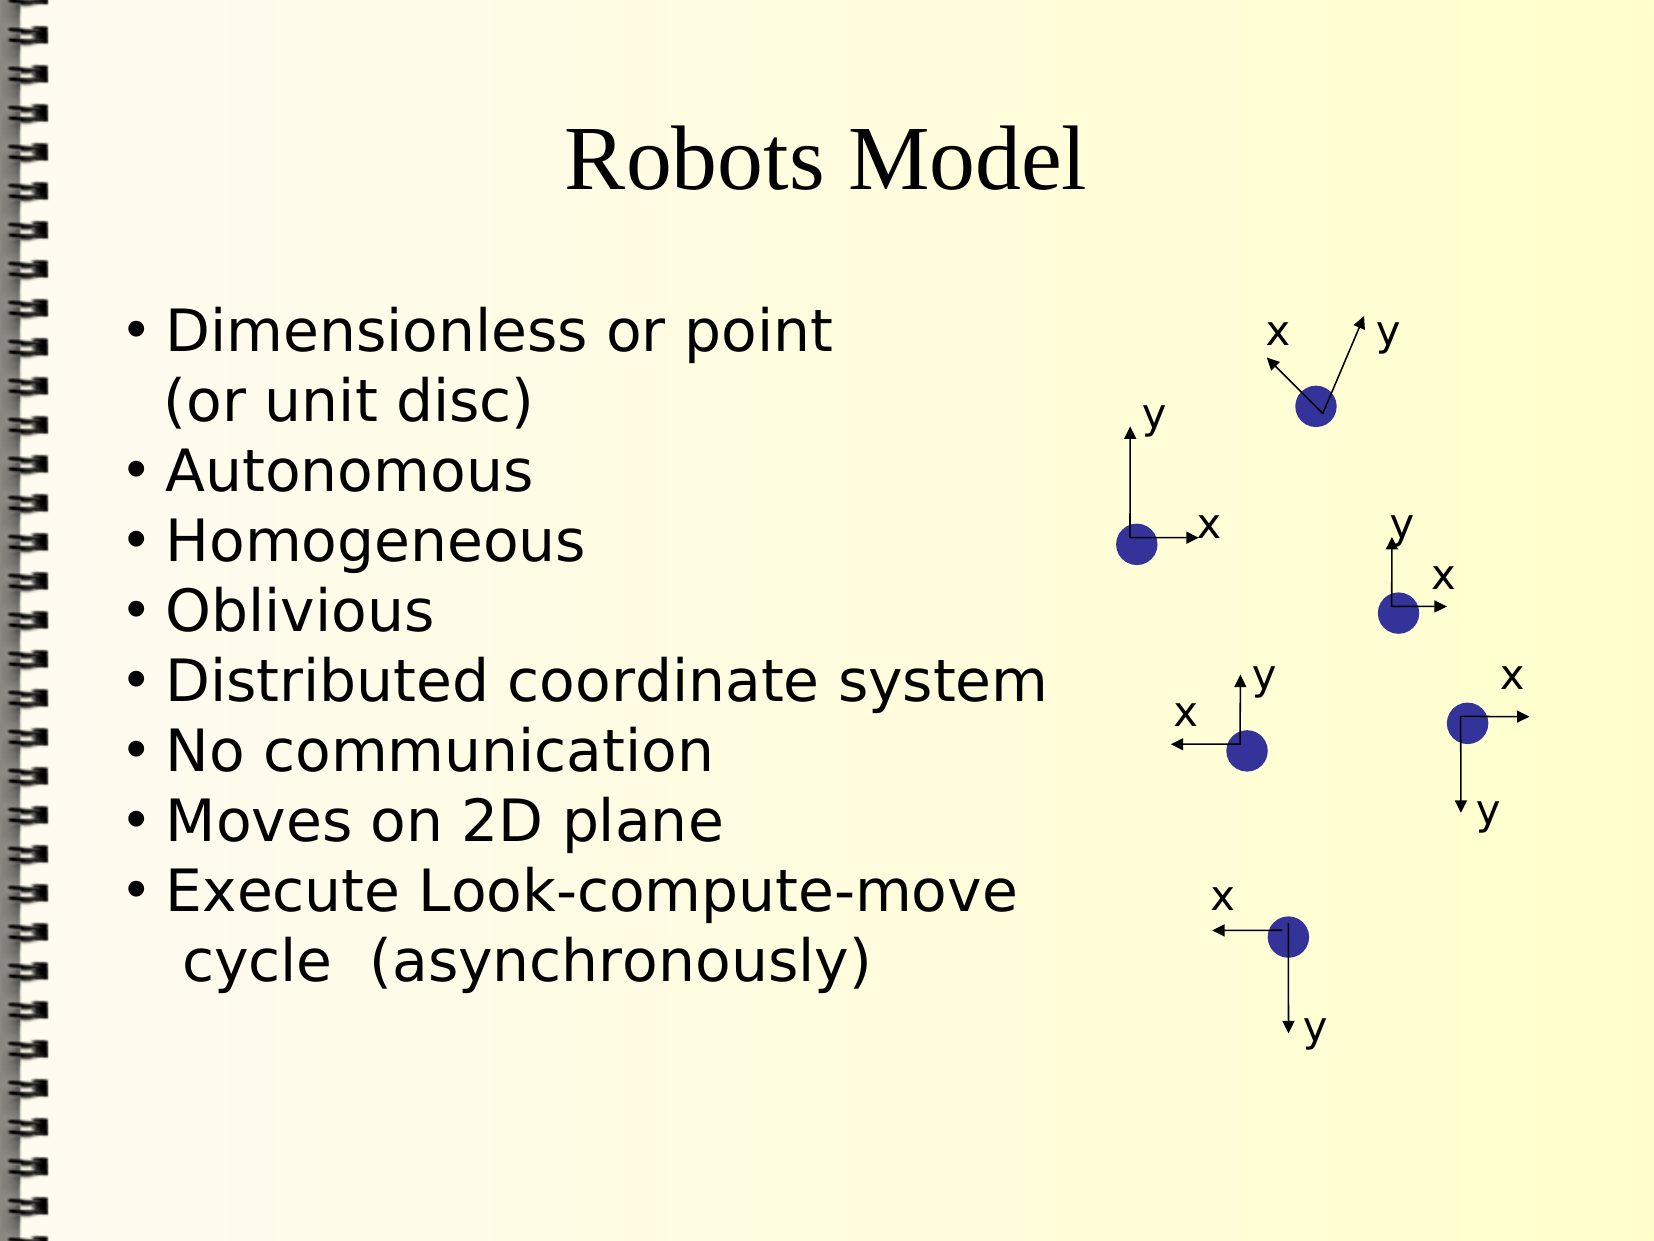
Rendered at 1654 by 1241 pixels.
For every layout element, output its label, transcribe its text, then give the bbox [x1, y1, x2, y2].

text_box x [1181, 488, 1237, 555]
text_box y [1374, 488, 1430, 555]
text_box x [1158, 677, 1213, 744]
text_box [1228, 731, 1239, 743]
text_box [1295, 393, 1337, 428]
text_box [1393, 592, 1416, 605]
text_box [1267, 916, 1310, 958]
text_box x [1485, 640, 1540, 706]
text_box x [1416, 539, 1471, 606]
text_box [1462, 718, 1489, 745]
text_box x [1250, 295, 1306, 362]
picture [0, 0, 1654, 1241]
text_box y [1237, 640, 1292, 706]
text_box y [1288, 992, 1343, 1058]
text_box [1446, 702, 1487, 743]
text_box [1302, 385, 1331, 411]
text_box [1226, 730, 1268, 772]
text_box [1377, 594, 1420, 634]
text_box y [1127, 378, 1182, 445]
text_box [1116, 525, 1158, 566]
text_box x [1195, 860, 1251, 927]
text_box y [1461, 774, 1516, 841]
text_box y [1361, 295, 1416, 362]
text_box [1131, 523, 1156, 536]
text_box Dimensionless or point (or unit disc) Autonomous Homogeneous Oblivious Distributed coordinate system No communication Moves on 2D plane Execute Look-compute-move cycle (asynchronously) [112, 285, 1077, 1002]
text_box Robots Model [82, 49, 1571, 257]
